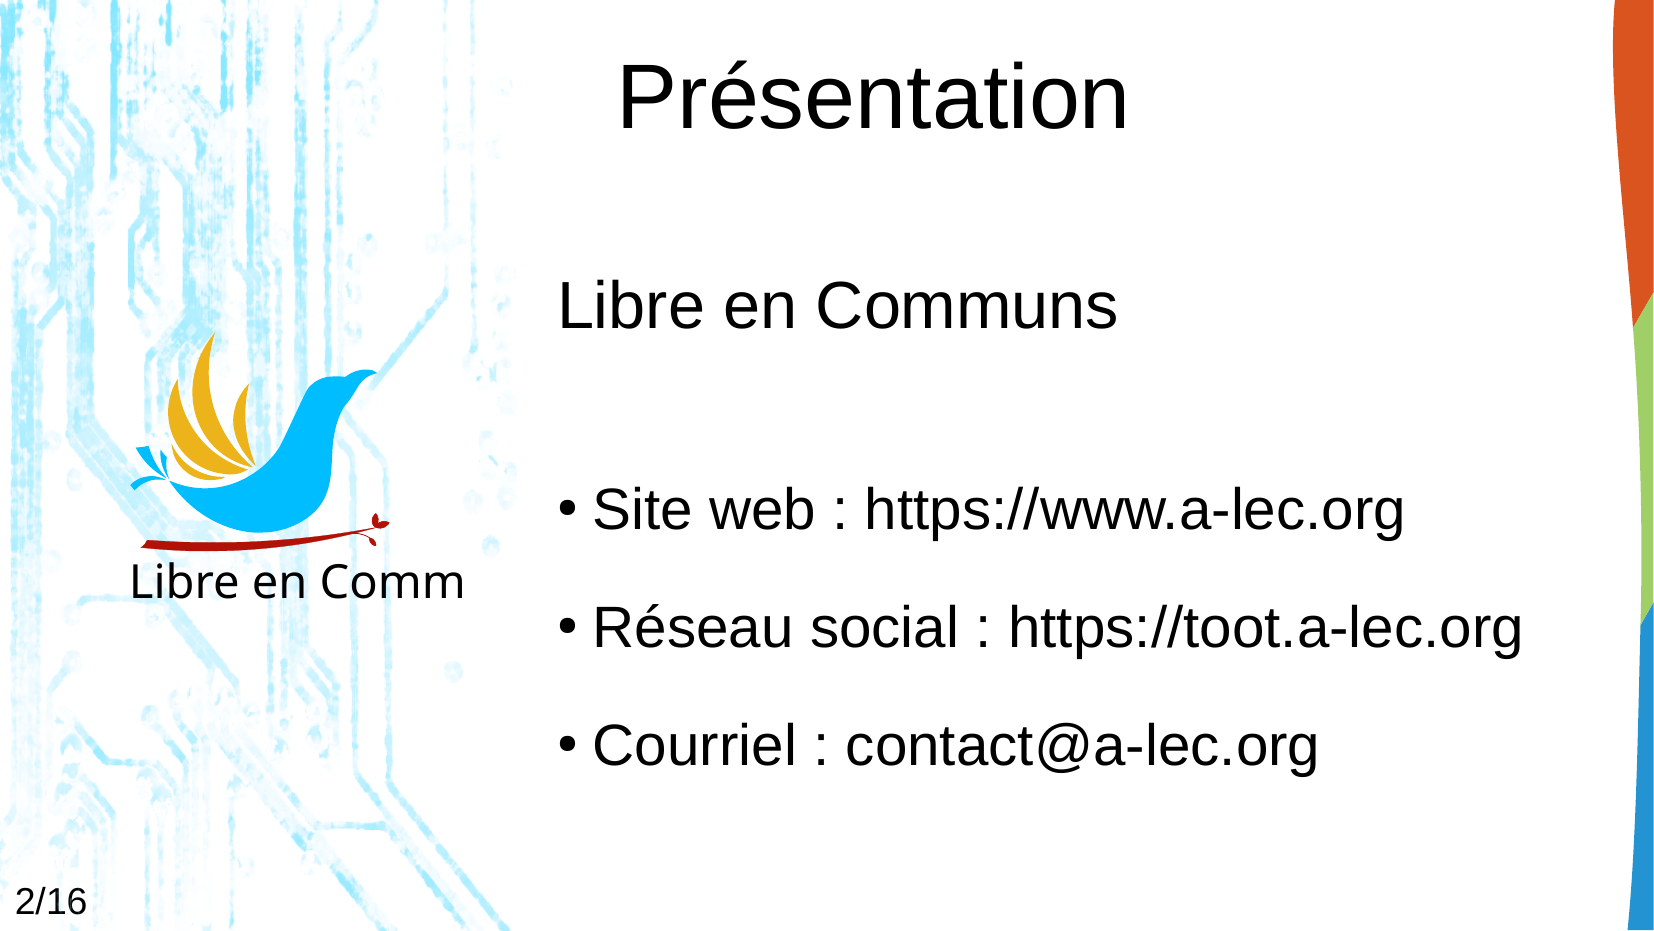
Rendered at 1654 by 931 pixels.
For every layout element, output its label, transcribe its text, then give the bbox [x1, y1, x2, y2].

title Présentation [118, 19, 1630, 175]
subtitle Libre en Communs Site web : https://www.a-lec.org Réseau social : https://toot.a-lec.org Courriel : contact@a-lec.org [521, 205, 1625, 840]
picture [0, 0, 517, 931]
